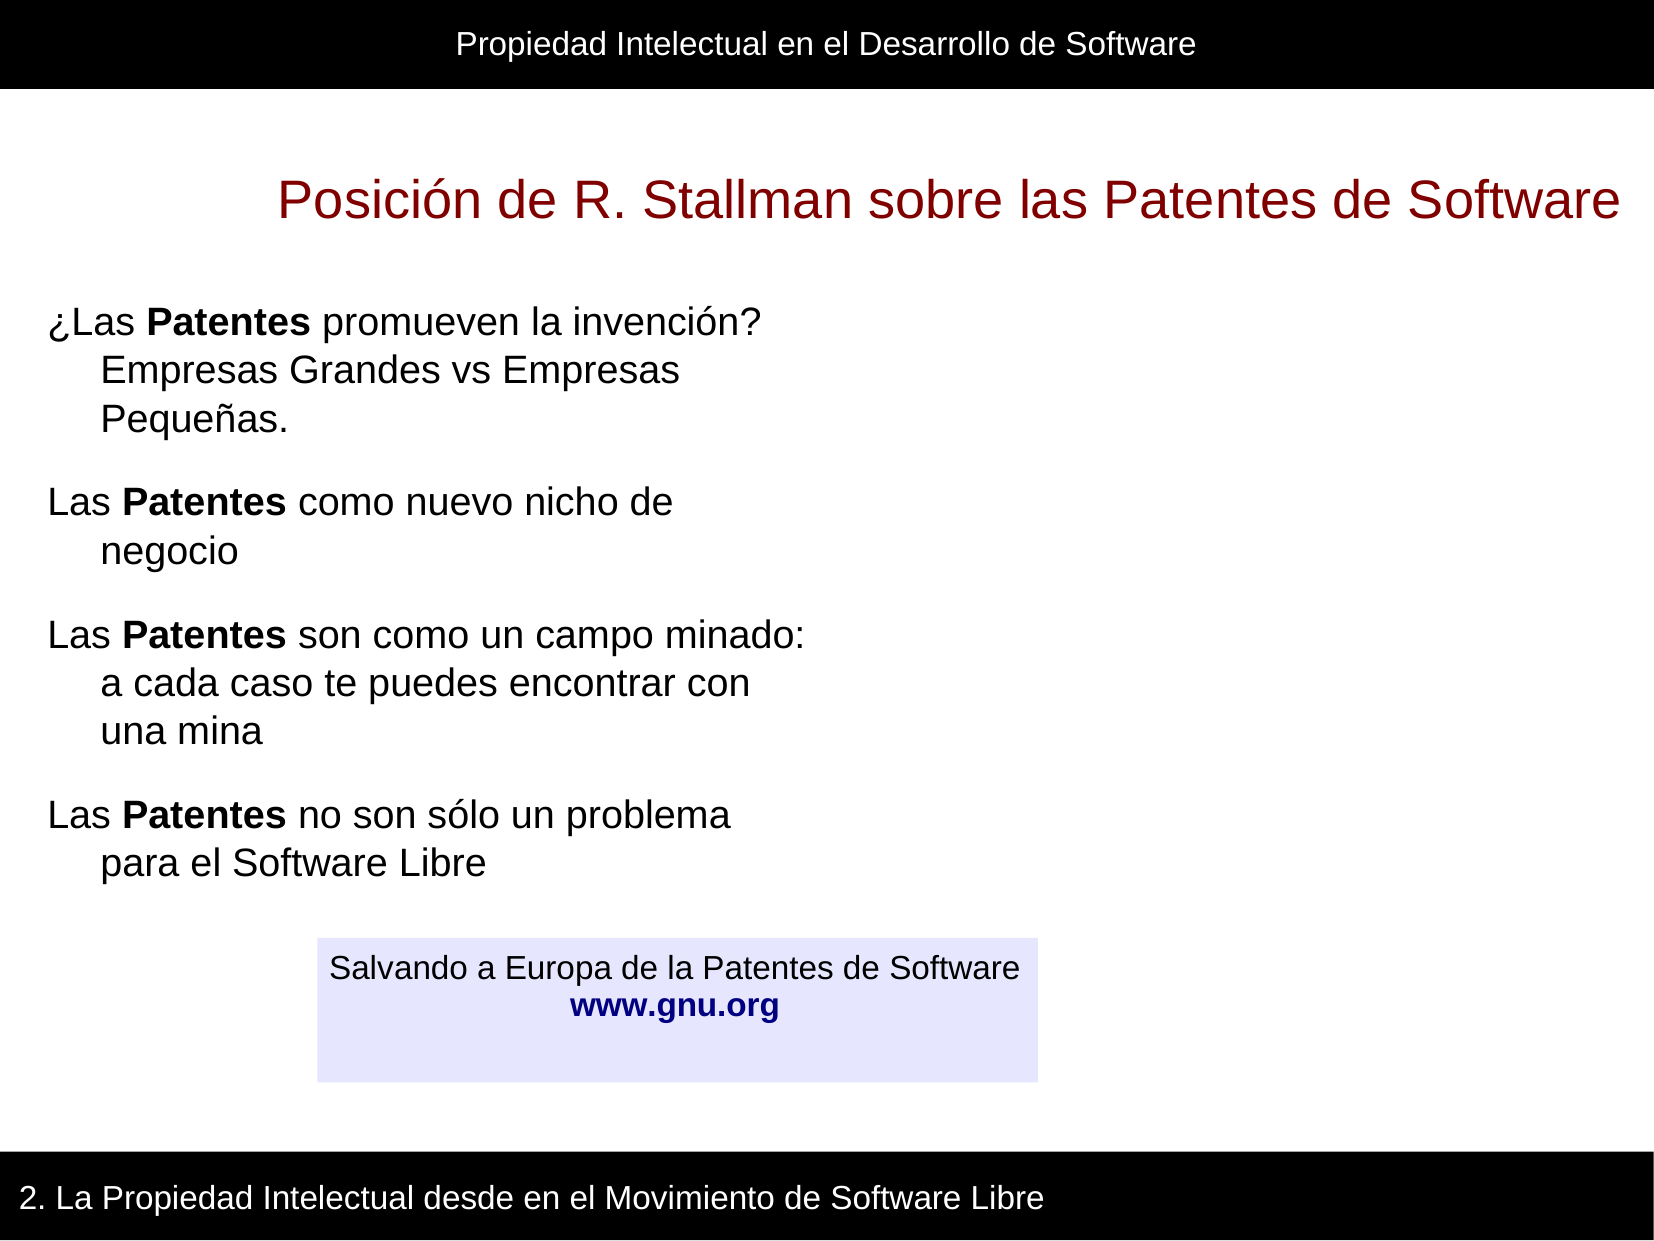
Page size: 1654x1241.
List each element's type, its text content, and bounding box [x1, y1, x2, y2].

title Posición de R. Stallman sobre las Patentes de Software [147, 147, 1625, 252]
text_box 2. La Propiedad Intelectual desde en el Movimiento de Software Libre [18, 1180, 1047, 1218]
text_box Salvando a Europa de la Patentes de Software www.gnu.org [317, 937, 1038, 1083]
list ¿Las Patentes promueven la invención? Empresas Grandes vs Empresas Pequeñas. Las Patentes como nuevo nicho de negocio Las Patentes son como un campo minado: a cada caso te puedes encontrar con una mina Las Patentes no son sólo un problema para el Software Libre [29, 295, 808, 1122]
